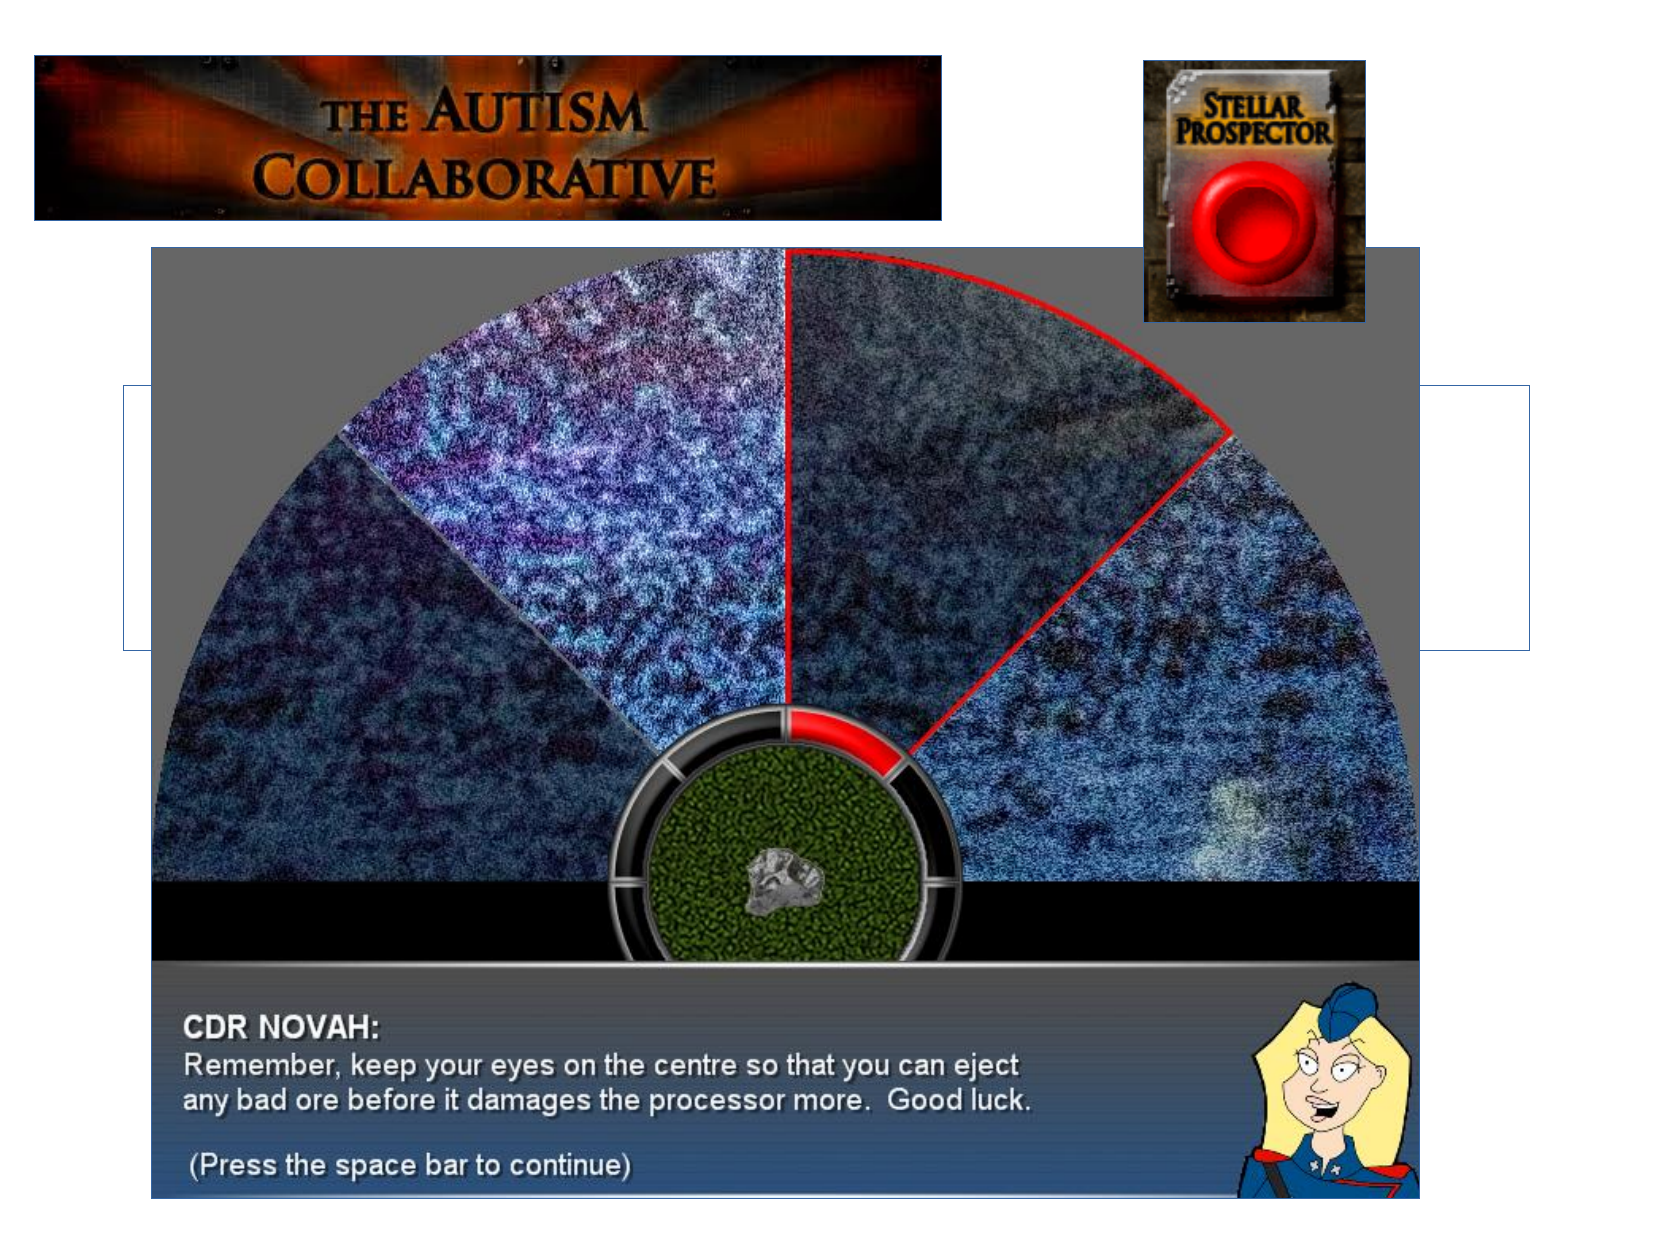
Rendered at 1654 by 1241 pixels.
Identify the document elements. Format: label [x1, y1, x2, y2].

title [1420, 385, 1530, 651]
picture [34, 55, 942, 221]
picture [151, 60, 1420, 1199]
title [123, 385, 151, 651]
